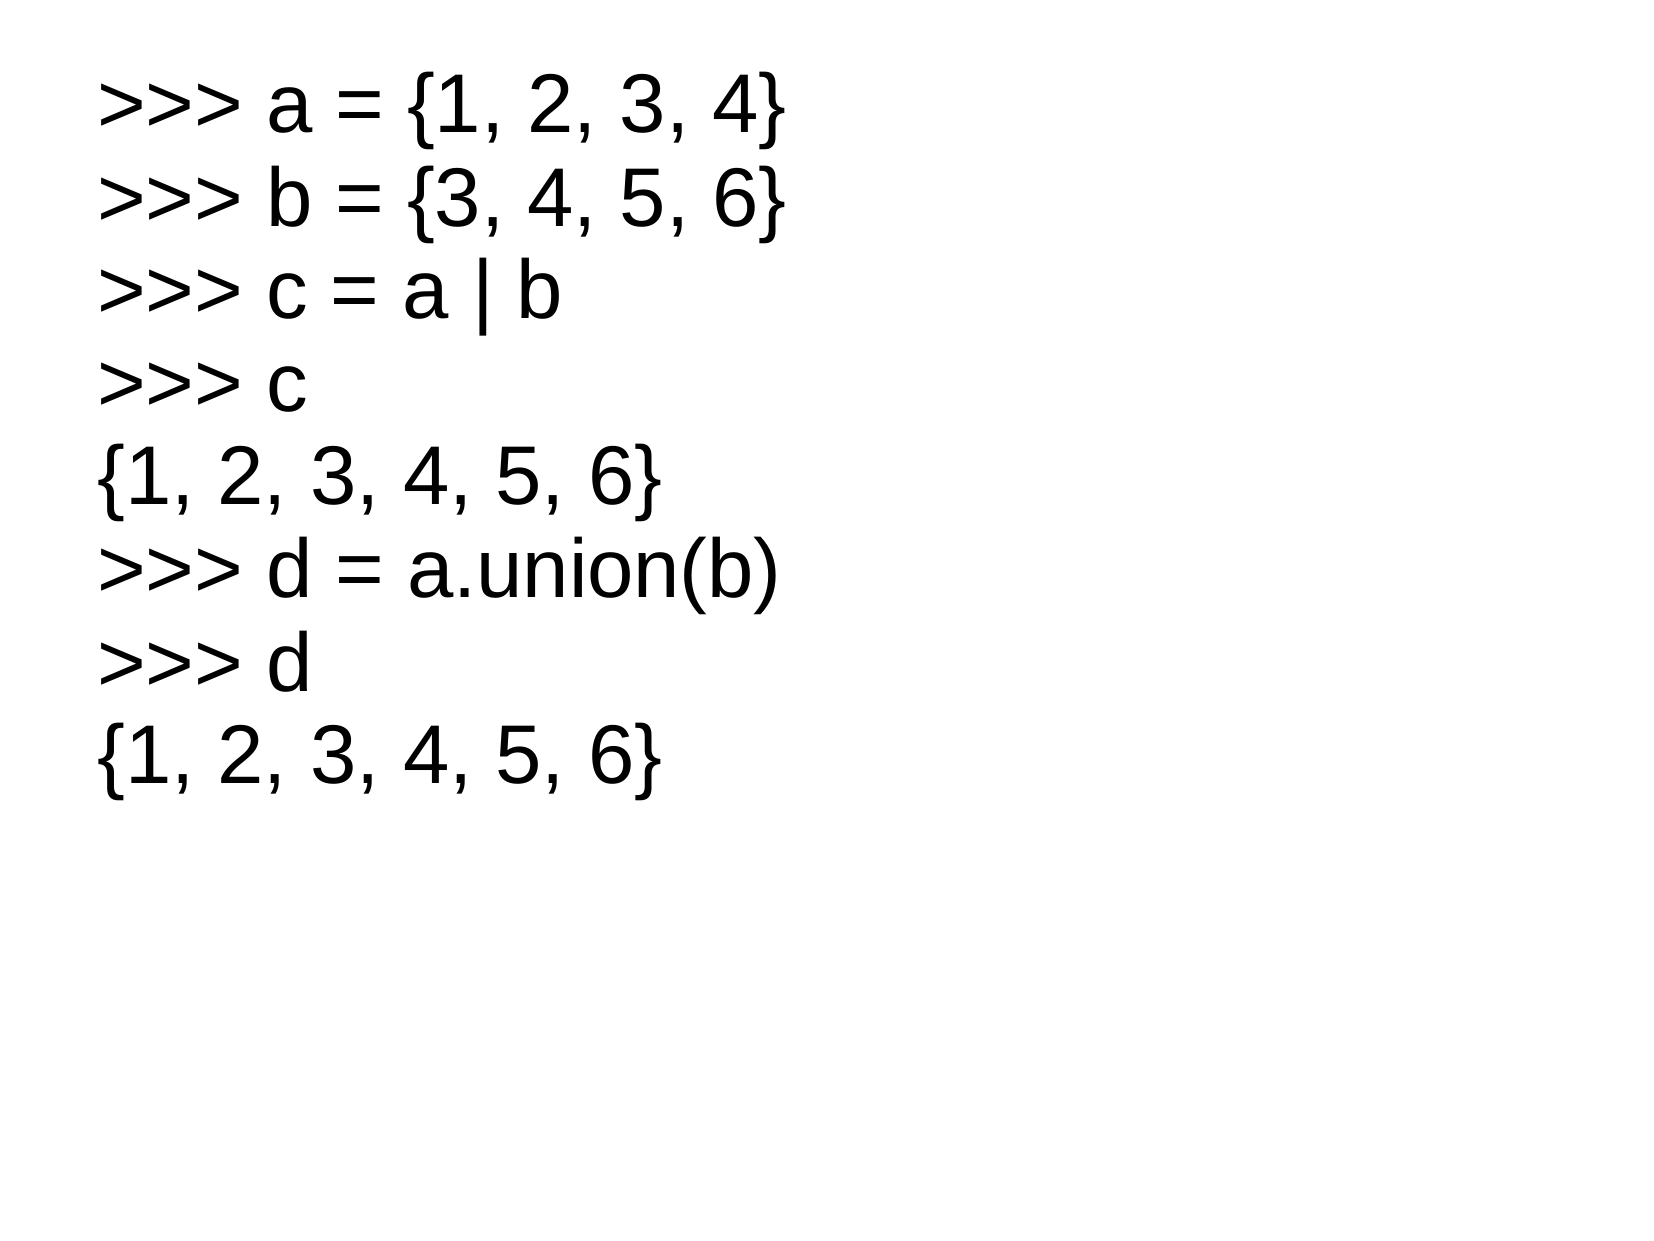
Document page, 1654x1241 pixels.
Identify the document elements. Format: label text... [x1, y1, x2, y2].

text_box >>> a = {1, 2, 3, 4} >>> b = {3, 4, 5, 6} >>> c = a | b >>> c {1, 2, 3, 4, 5, 6} >>> d = a.union(b) >>> d {1, 2, 3, 4, 5, 6} [82, 50, 1571, 1158]
